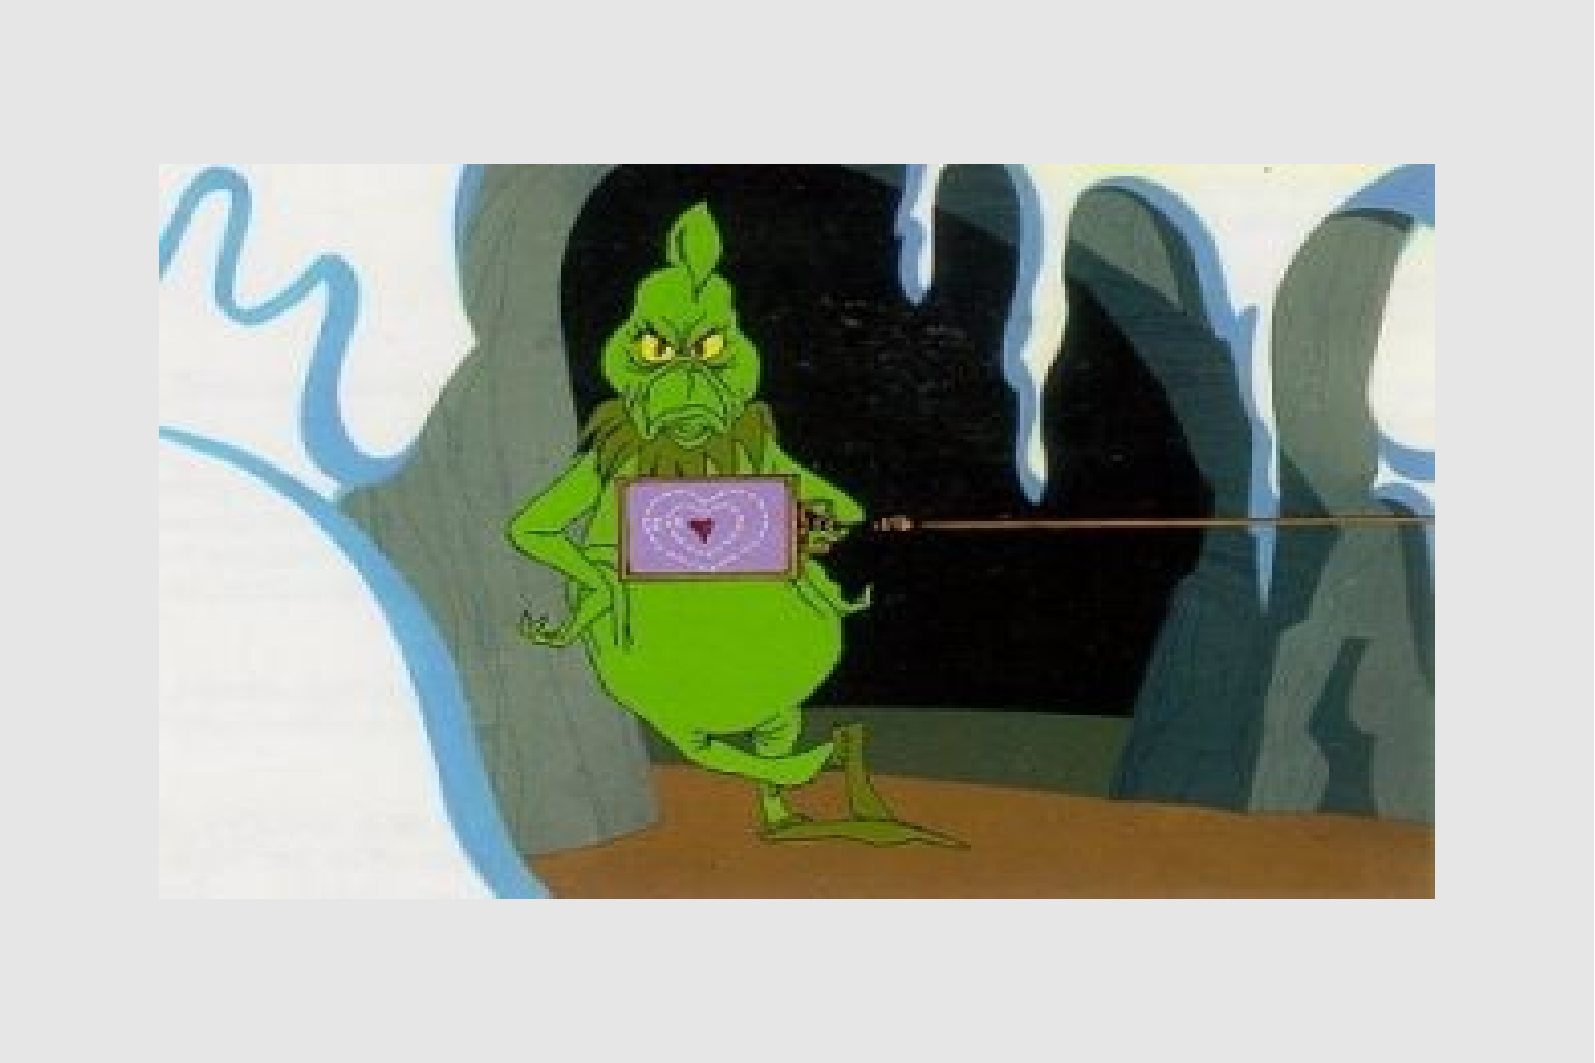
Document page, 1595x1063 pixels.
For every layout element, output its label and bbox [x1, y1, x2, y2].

picture [159, 164, 1435, 899]
